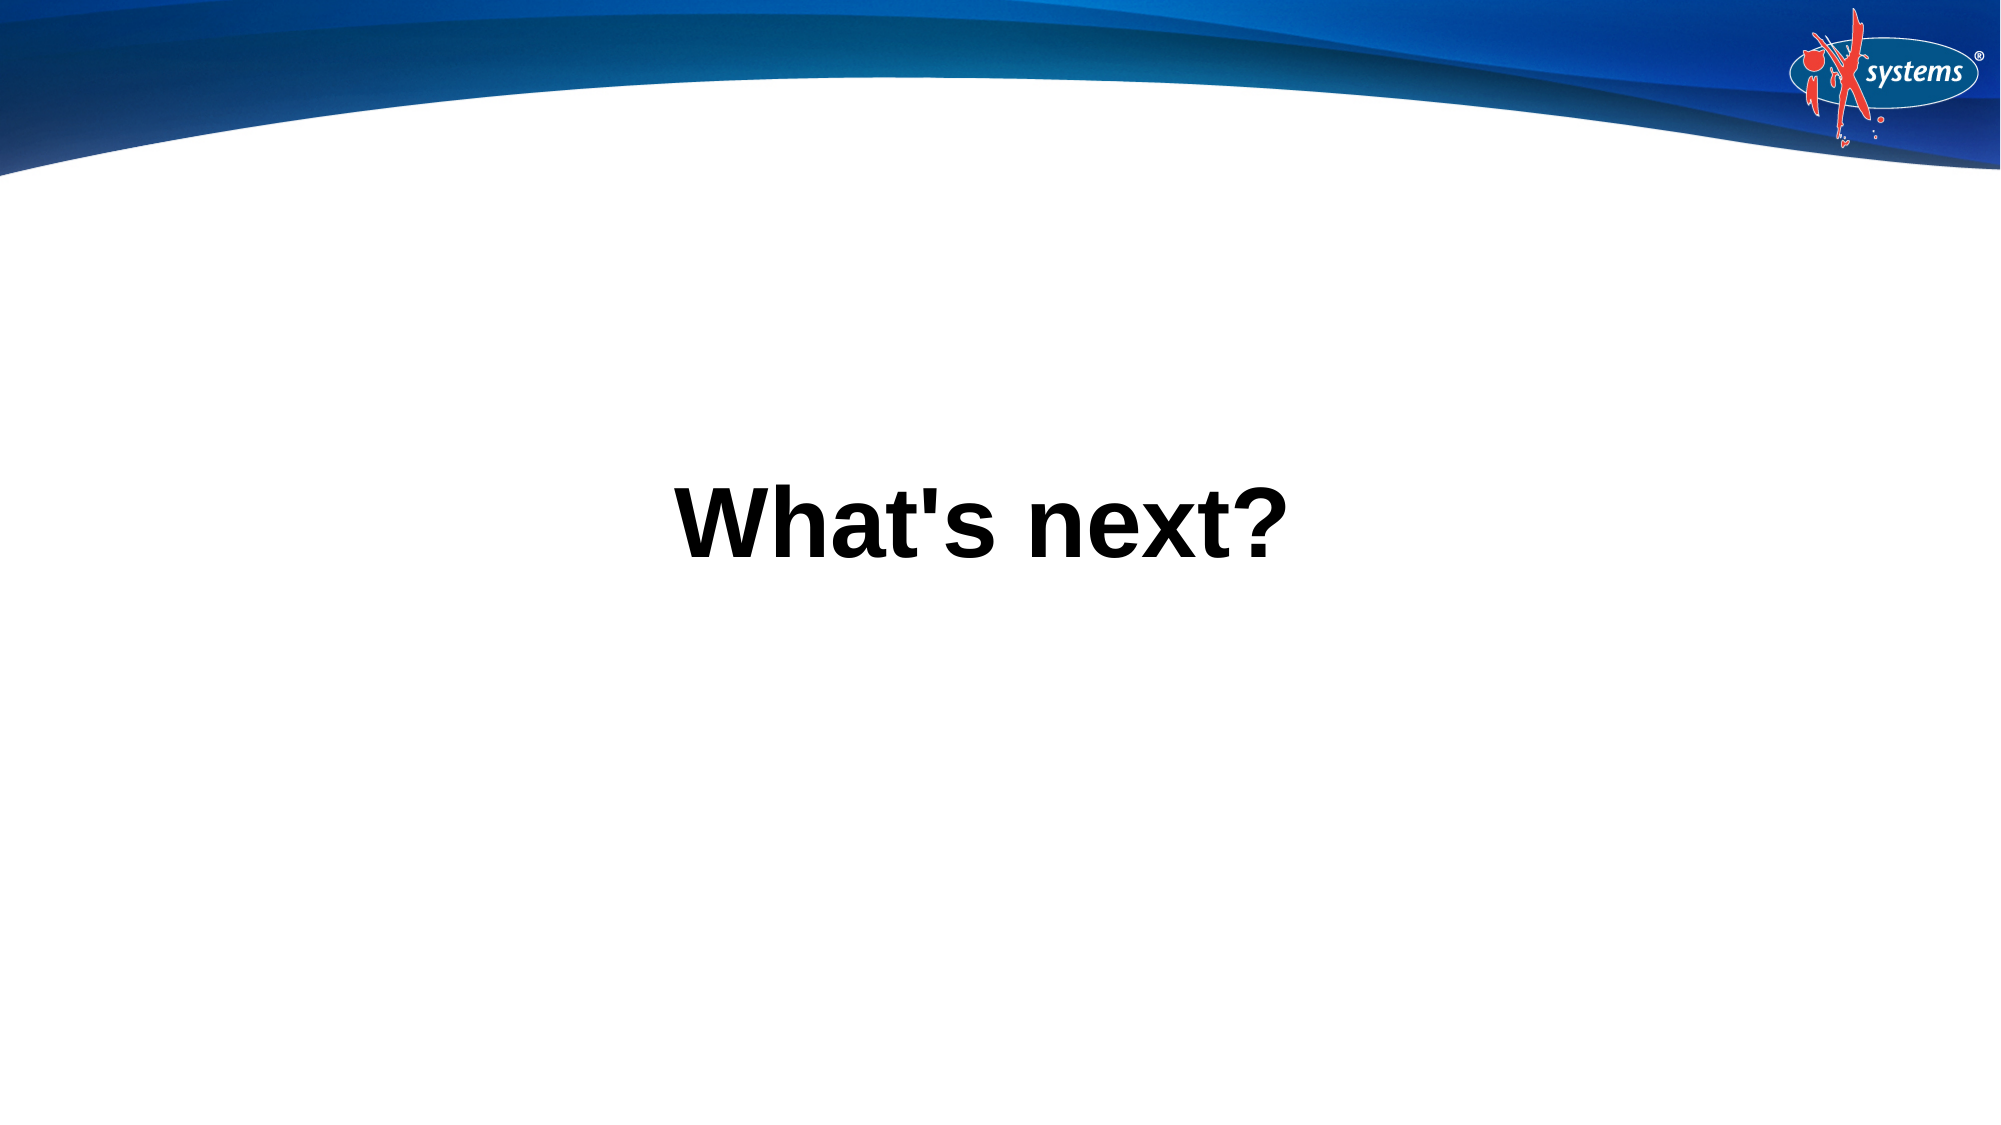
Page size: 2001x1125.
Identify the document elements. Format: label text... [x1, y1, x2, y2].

picture [0, 0, 2001, 1125]
text_box What's next? [660, 450, 1546, 586]
